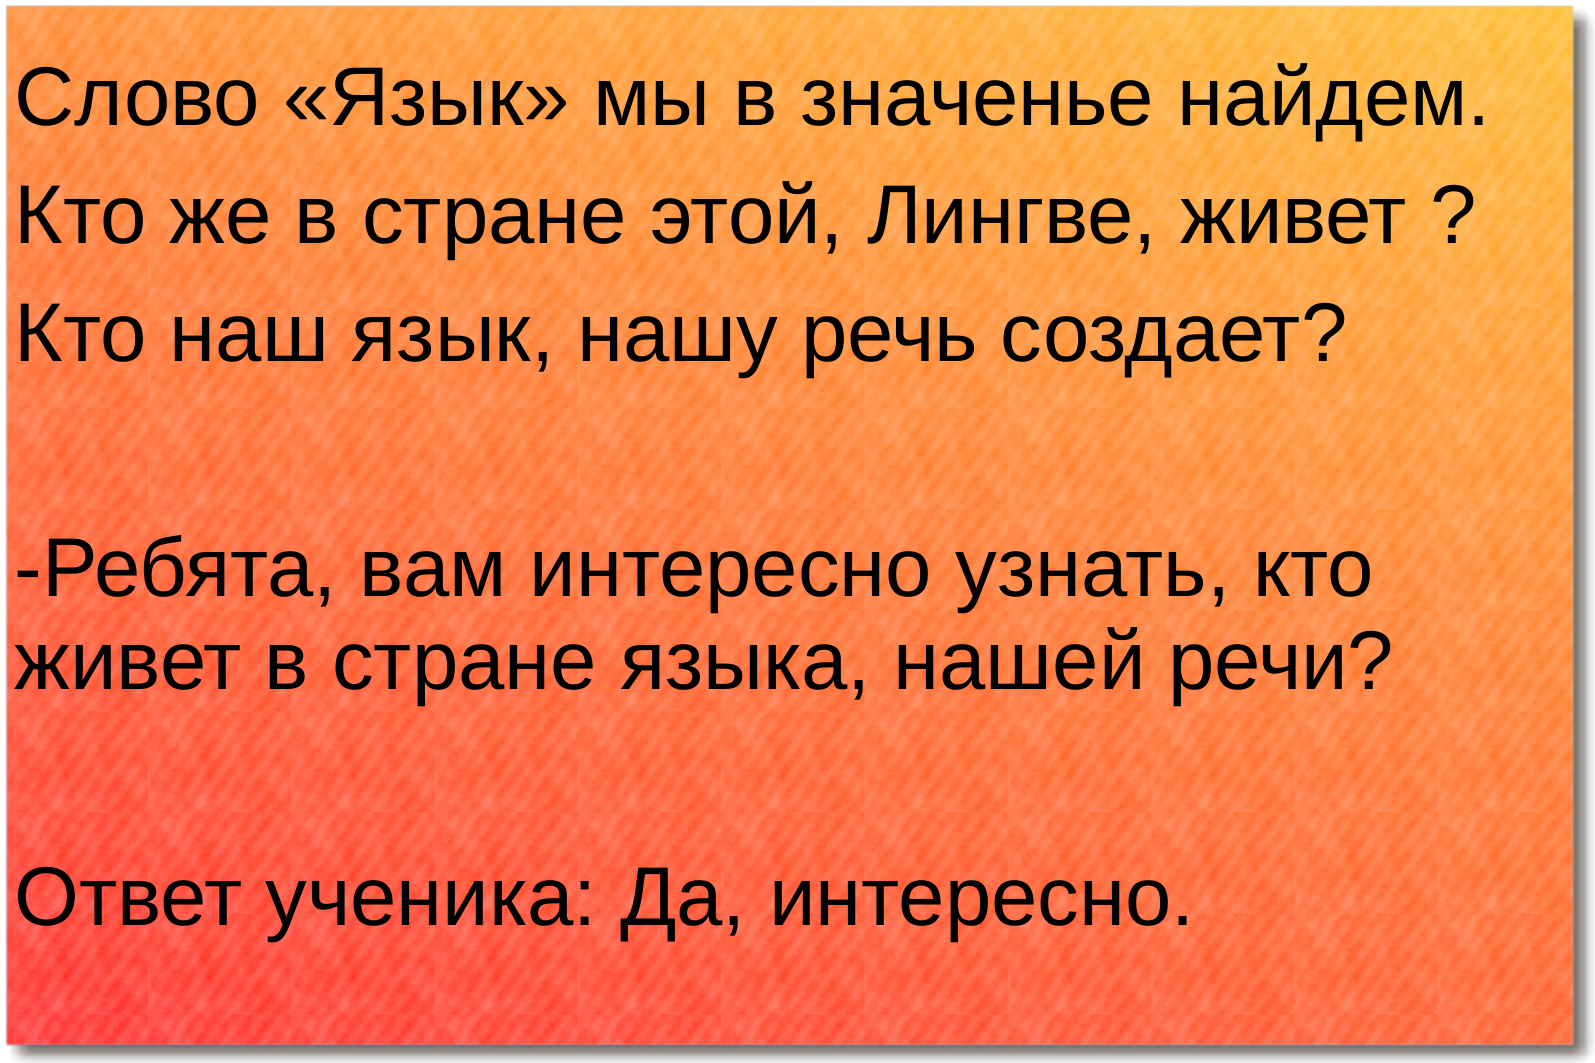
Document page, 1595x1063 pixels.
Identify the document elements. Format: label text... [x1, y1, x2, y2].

text_box Слово учителя: Посмотрите на карту: пред вами страна. «Великая Лингва» зовется она . Слово «Язык» мы в значенье найдем. Кто же в стране этой, Лингве, живет ? Кто наш язык, нашу речь создает? -Ребята, вам интересно узнать, кто живет в стране языка, нашей речи? Ответ ученика: Да, интересно. [0, 0, 1595, 1063]
